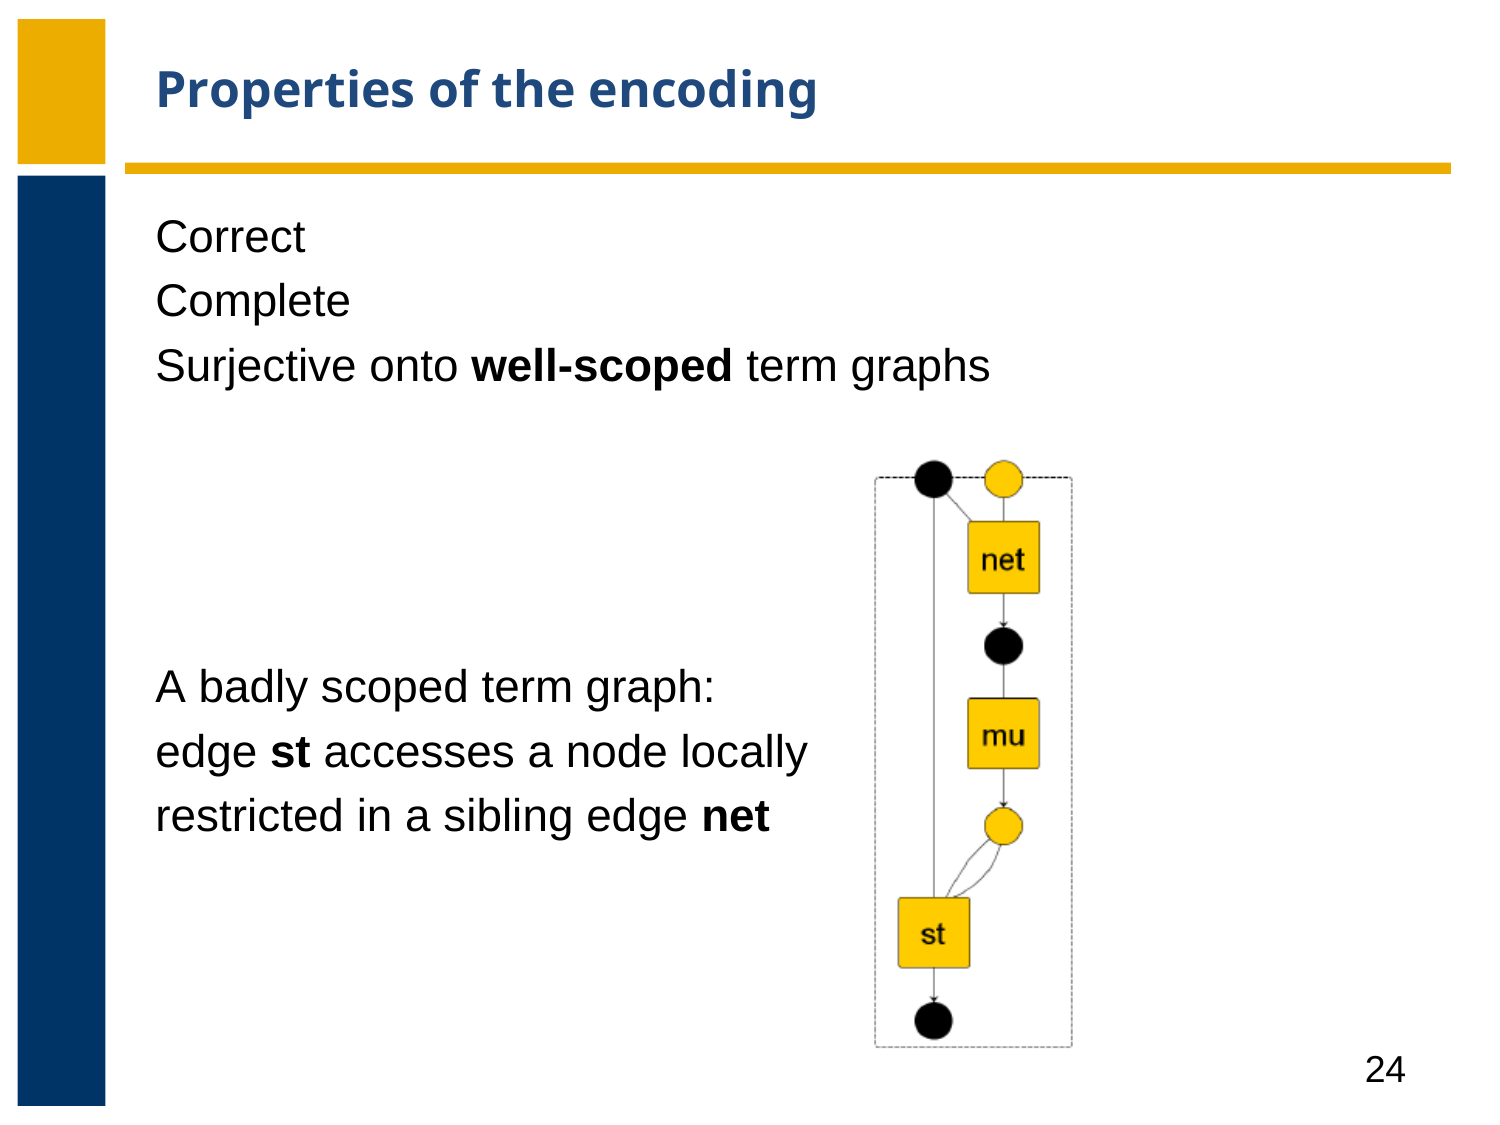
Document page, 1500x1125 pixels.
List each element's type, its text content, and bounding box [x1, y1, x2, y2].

picture [856, 448, 1093, 1074]
title Properties of the encoding [140, 24, 1447, 152]
list Correct Complete Surjective onto well-scoped term graphs A badly scoped term graph: edge st accesses a node locally restricted in a sibling edge net [140, 199, 1453, 1020]
